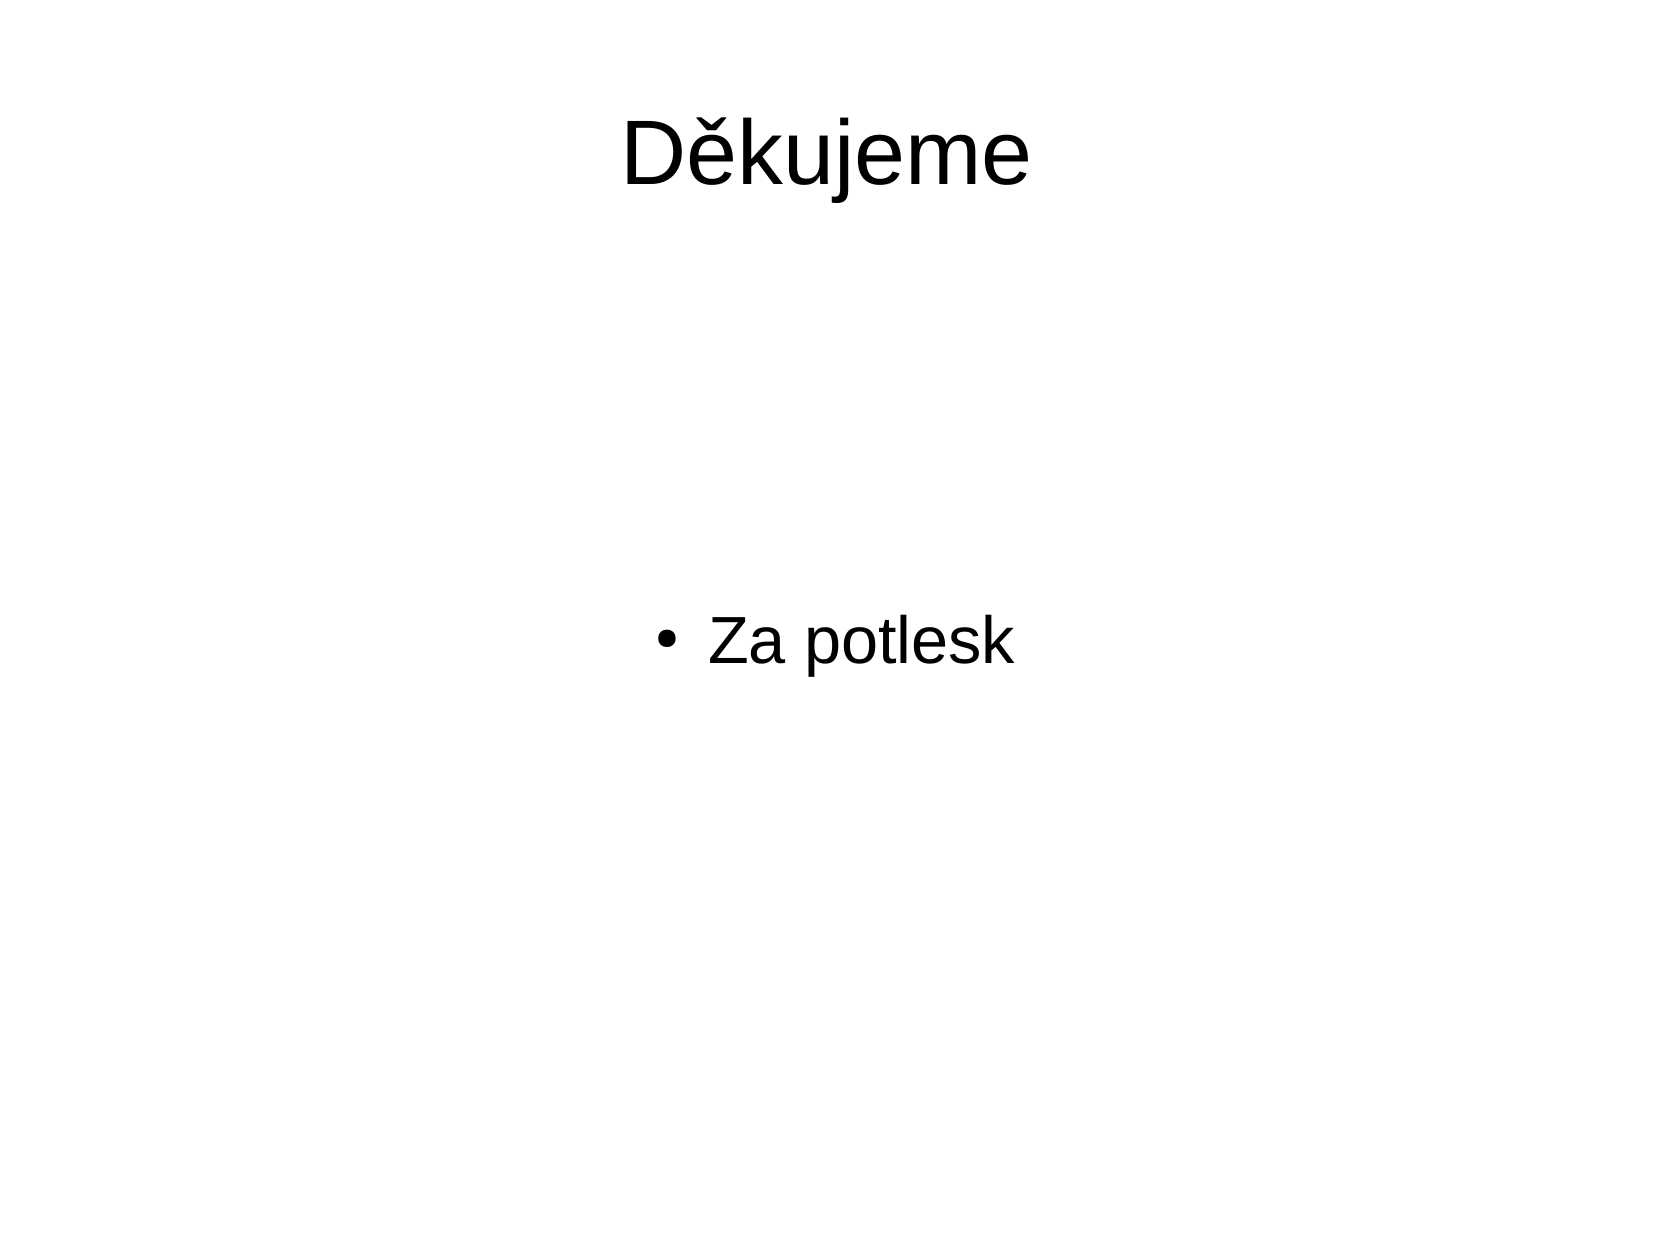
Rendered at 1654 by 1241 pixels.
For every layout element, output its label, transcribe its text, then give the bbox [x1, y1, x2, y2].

list Za potlesk [82, 290, 1571, 1010]
title Děkujeme [82, 49, 1571, 257]
